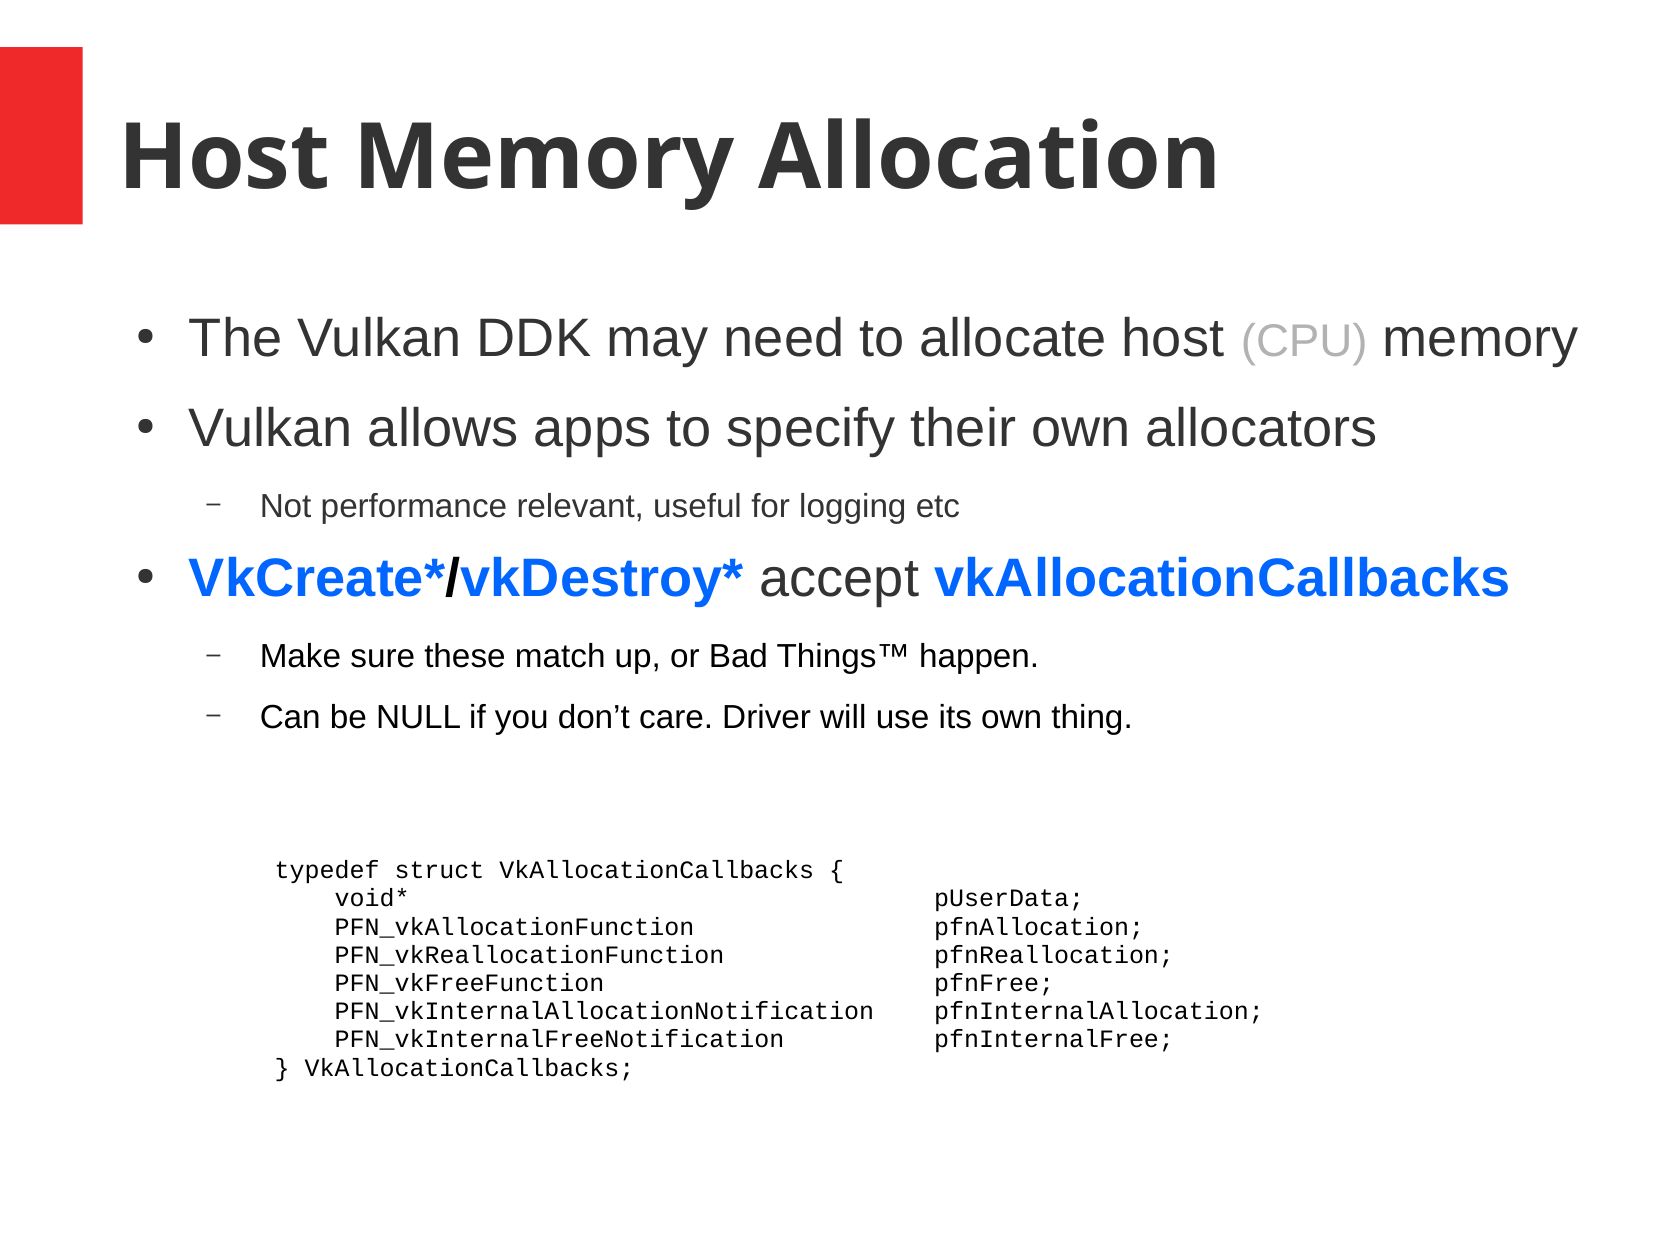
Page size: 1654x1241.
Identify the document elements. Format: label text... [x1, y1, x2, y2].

list The Vulkan DDK may need to allocate host (CPU) memory Vulkan allows apps to specify their own allocators Not performance relevant, useful for logging etc VkCreate*/vkDestroy* accept vkAllocationCallbacks Make sure these match up, or Bad Things™ happen. Can be NULL if you don’t care. Driver will use its own thing. [118, 307, 1607, 1074]
text_box typedef struct VkAllocationCallbacks { void* pUserData; PFN_vkAllocationFunction pfnAllocation; PFN_vkReallocationFunction pfnReallocation; PFN_vkFreeFunction pfnFree; PFN_vkInternalAllocationNotification pfnInternalAllocation; PFN_vkInternalFreeNotification pfnInternalFree; } VkAllocationCallbacks; [259, 850, 1359, 1241]
title Host Memory Allocation [118, 49, 1571, 257]
